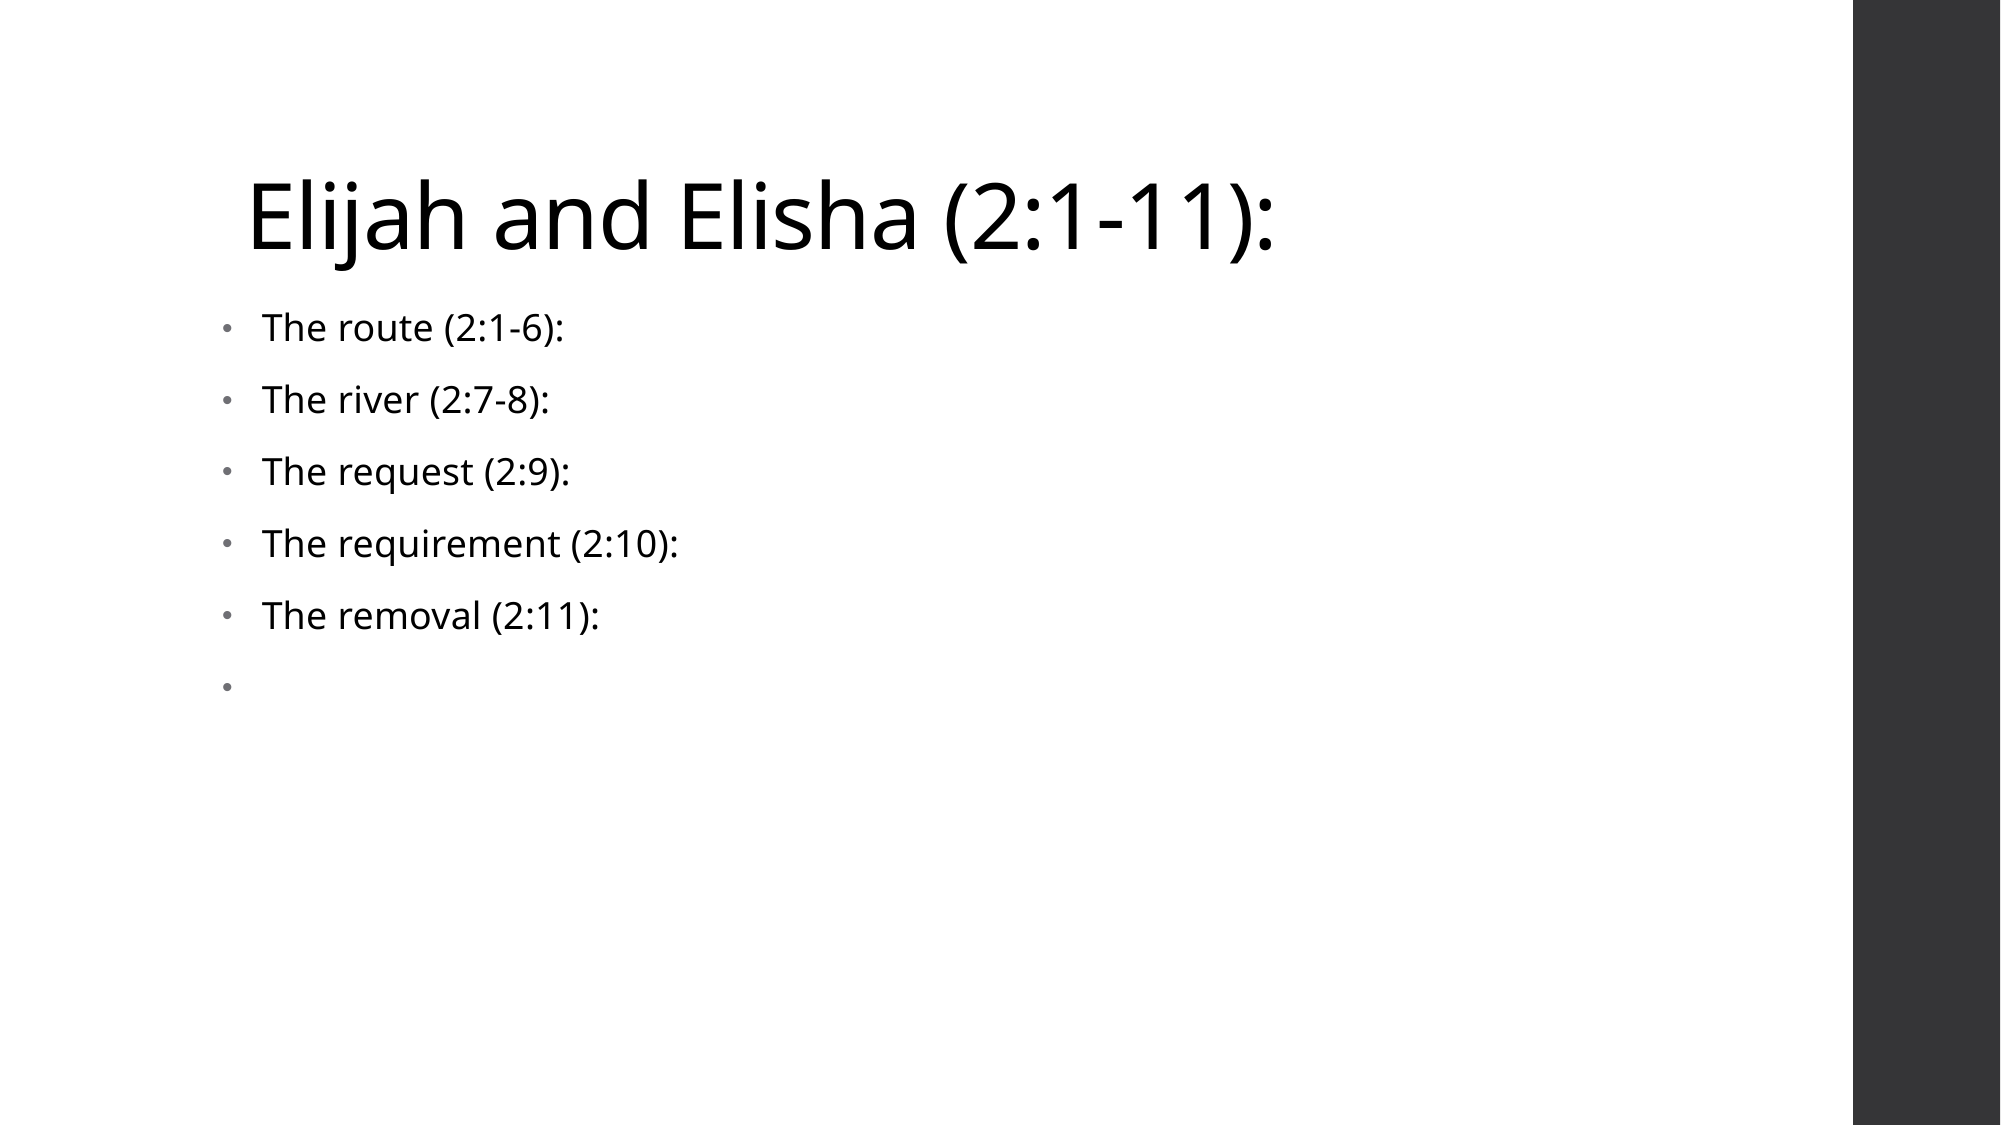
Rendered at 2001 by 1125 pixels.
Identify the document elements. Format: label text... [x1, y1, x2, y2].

title Elijah and Elisha (2:1-11): [206, 60, 1797, 278]
list The route (2:1-6): The river (2:7-8): The request (2:9): The requirement (2:10): The removal (2:11): [206, 299, 1617, 1014]
